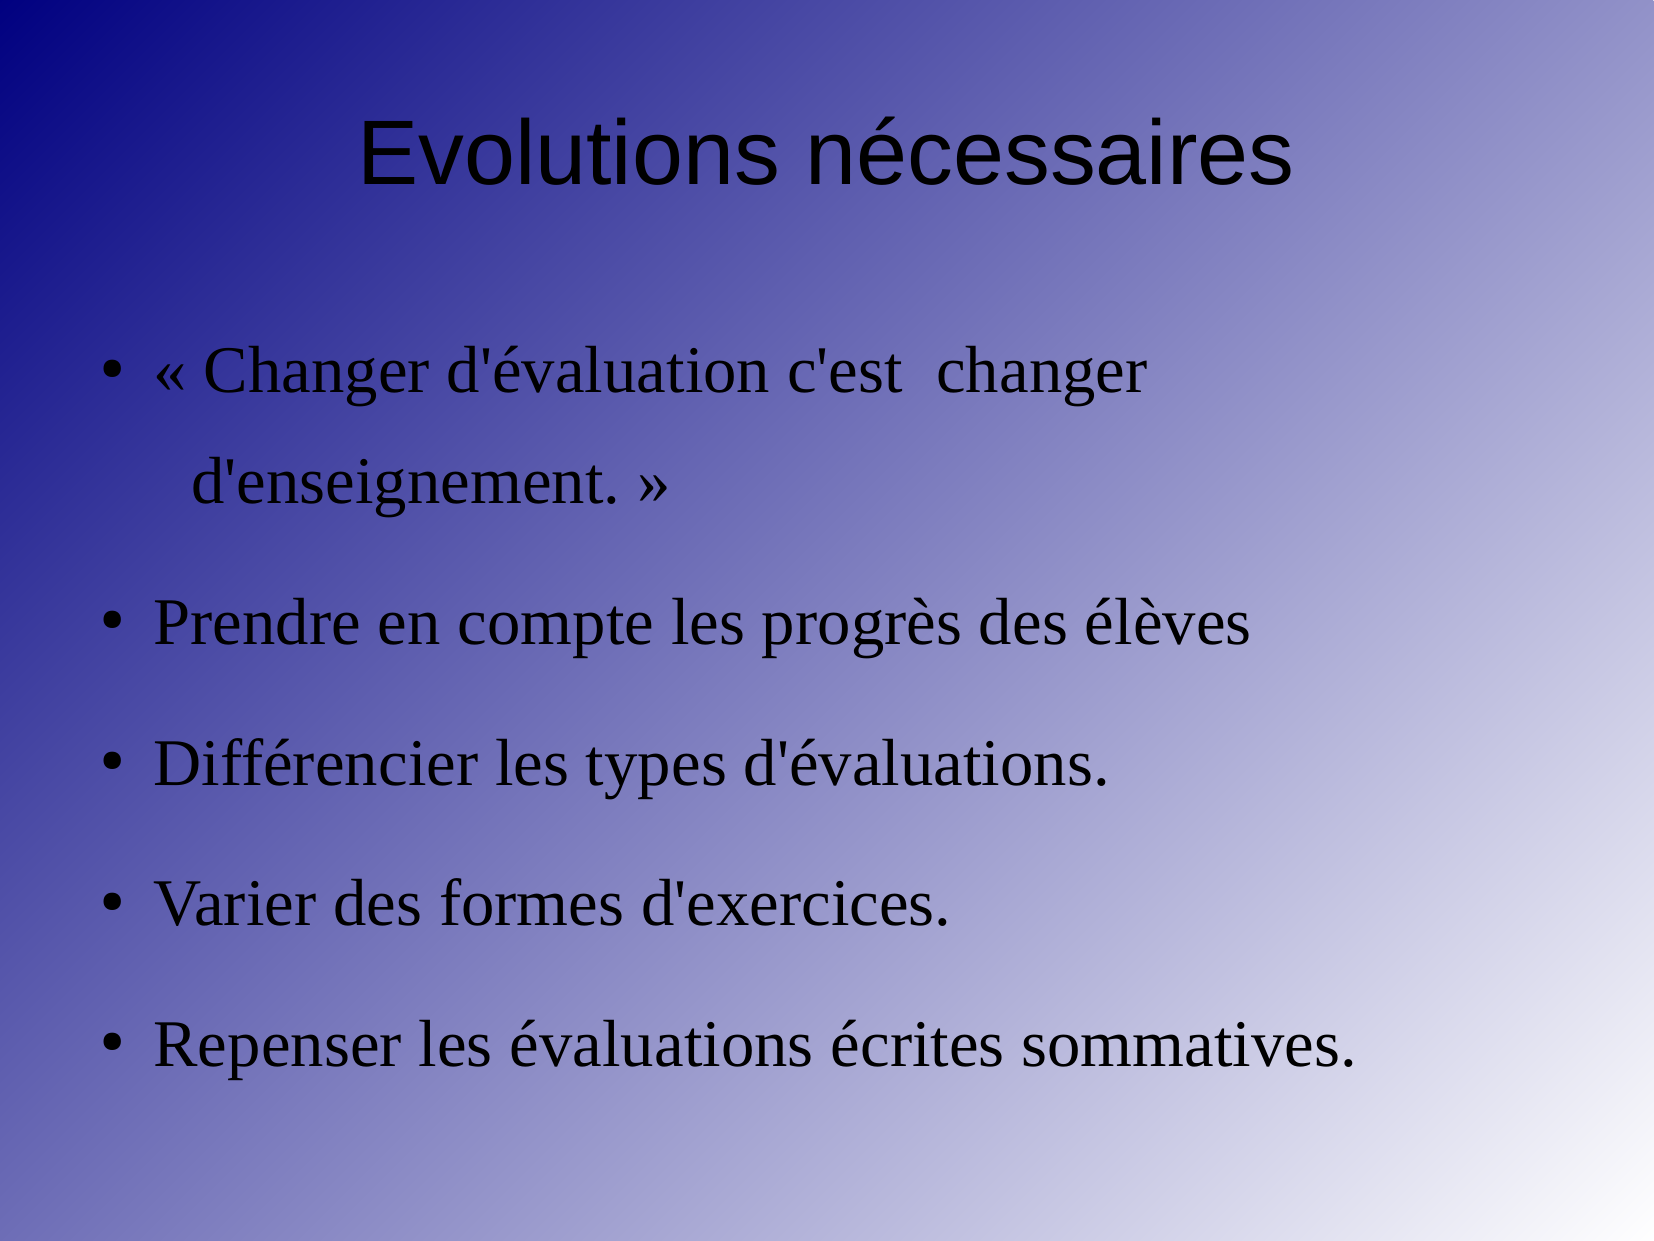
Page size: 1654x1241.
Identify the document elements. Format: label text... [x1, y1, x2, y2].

list « Changer d'évaluation c'est changer d'enseignement. » Prendre en compte les progrès des élèves Différencier les types d'évaluations. Varier des formes d'exercices. Repenser les évaluations écrites sommatives. [82, 296, 1571, 1100]
title Evolutions nécessaires [82, 49, 1571, 257]
